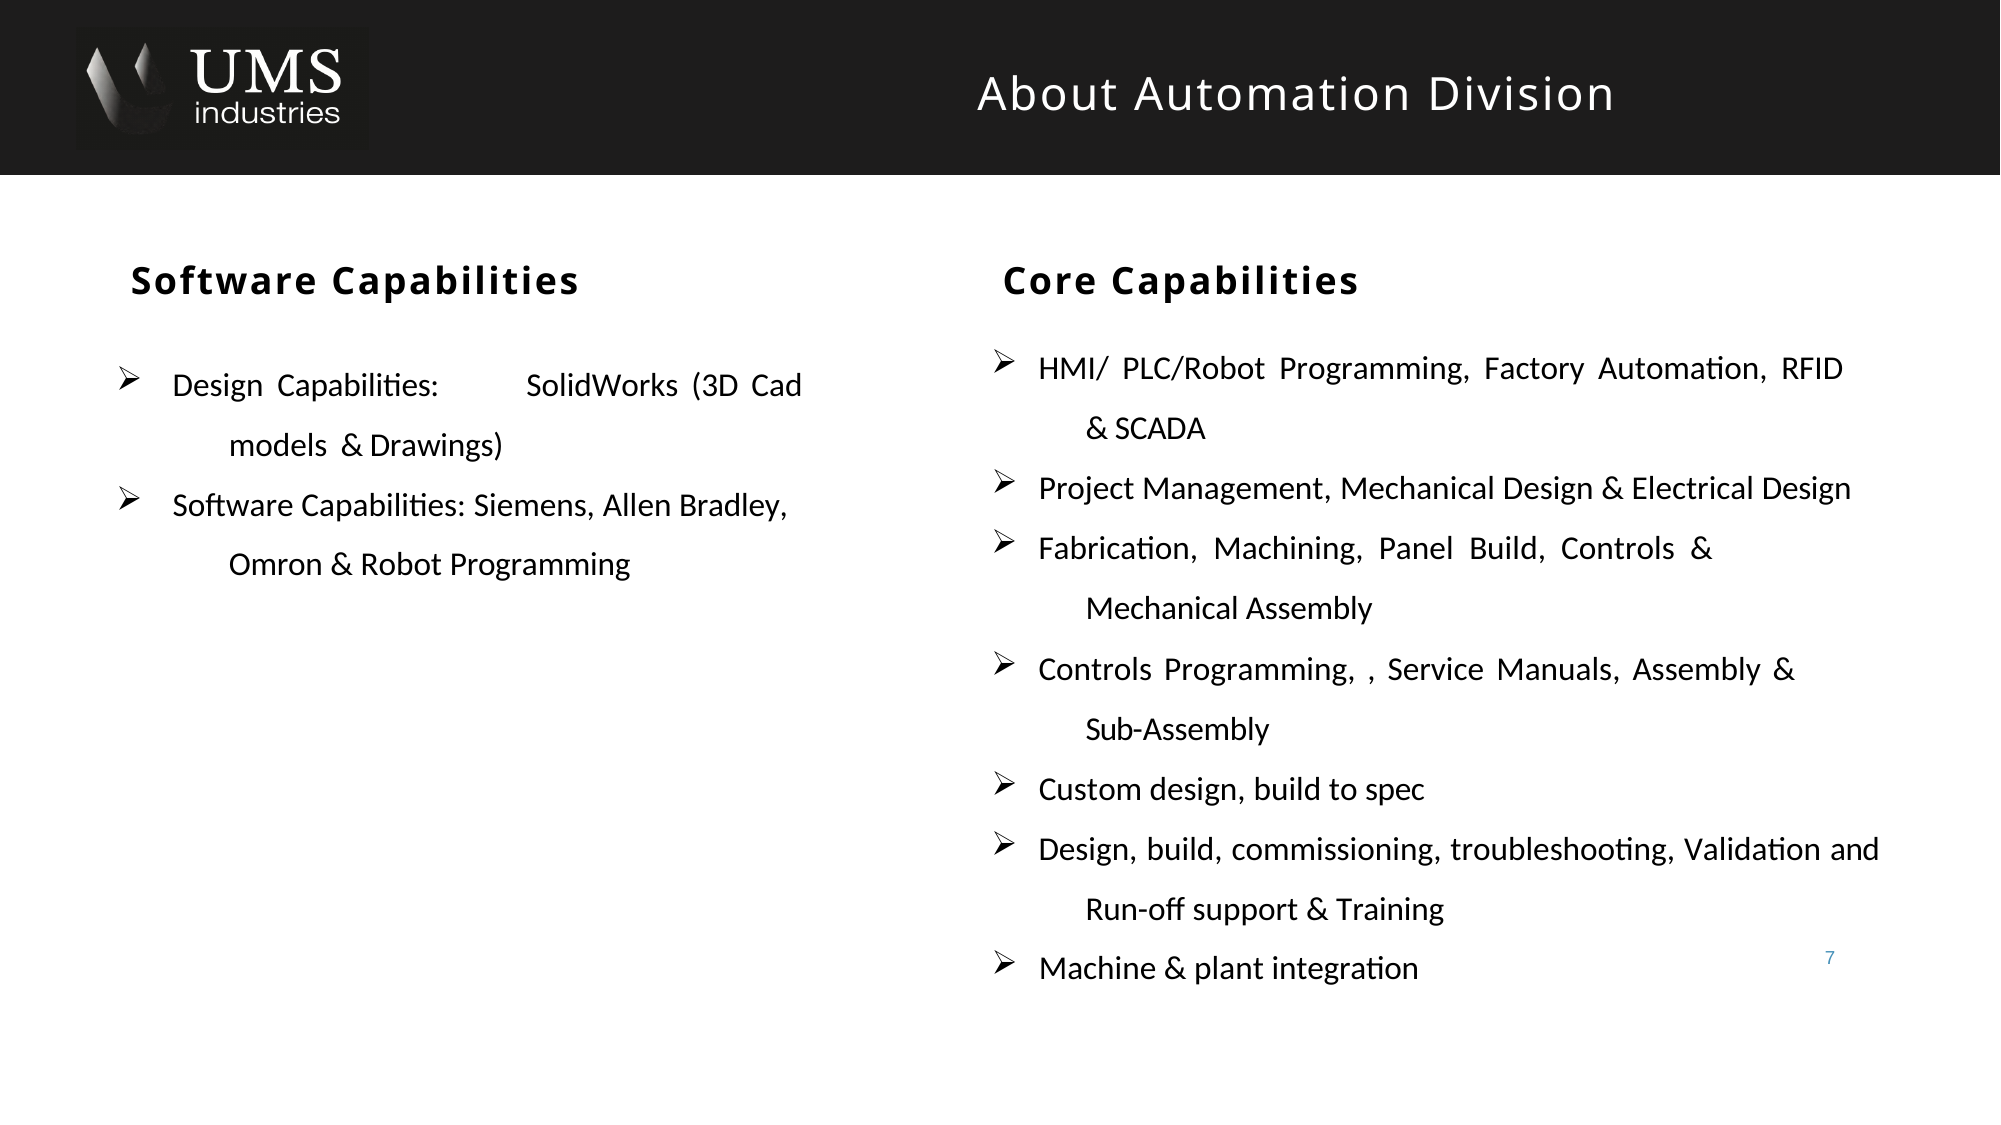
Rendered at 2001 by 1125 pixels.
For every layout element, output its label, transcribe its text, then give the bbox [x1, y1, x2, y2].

text_box HMI/ PLC/Robot Programming, Factory Automation, RFID & SCADA Project Management, Mechanical Design & Electrical Design Fabrication, Machining, Panel Build, Controls & Mechanical Assembly [987, 324, 1863, 625]
text_box Core Capabilities [987, 249, 1667, 311]
picture [76, 27, 369, 150]
text_box 7 [1823, 943, 1837, 971]
text_box [0, 0, 2000, 175]
text_box Machine & plant integration [987, 944, 1420, 989]
text_box Design Capabilities: SolidWorks (3D Cad models & Drawings) Software Capabilities: Siemens, Allen Bradley, Omron & Robot Programming [112, 340, 838, 586]
text_box Controls Programming, , Service Manuals, Assembly & Sub-Assembly Custom design, build to spec Design, build, commissioning, troubleshooting, Validation and Run-off support & Training [987, 625, 1889, 930]
text_box About Automation Division [962, 57, 1924, 128]
text_box Software Capabilities [115, 249, 795, 311]
